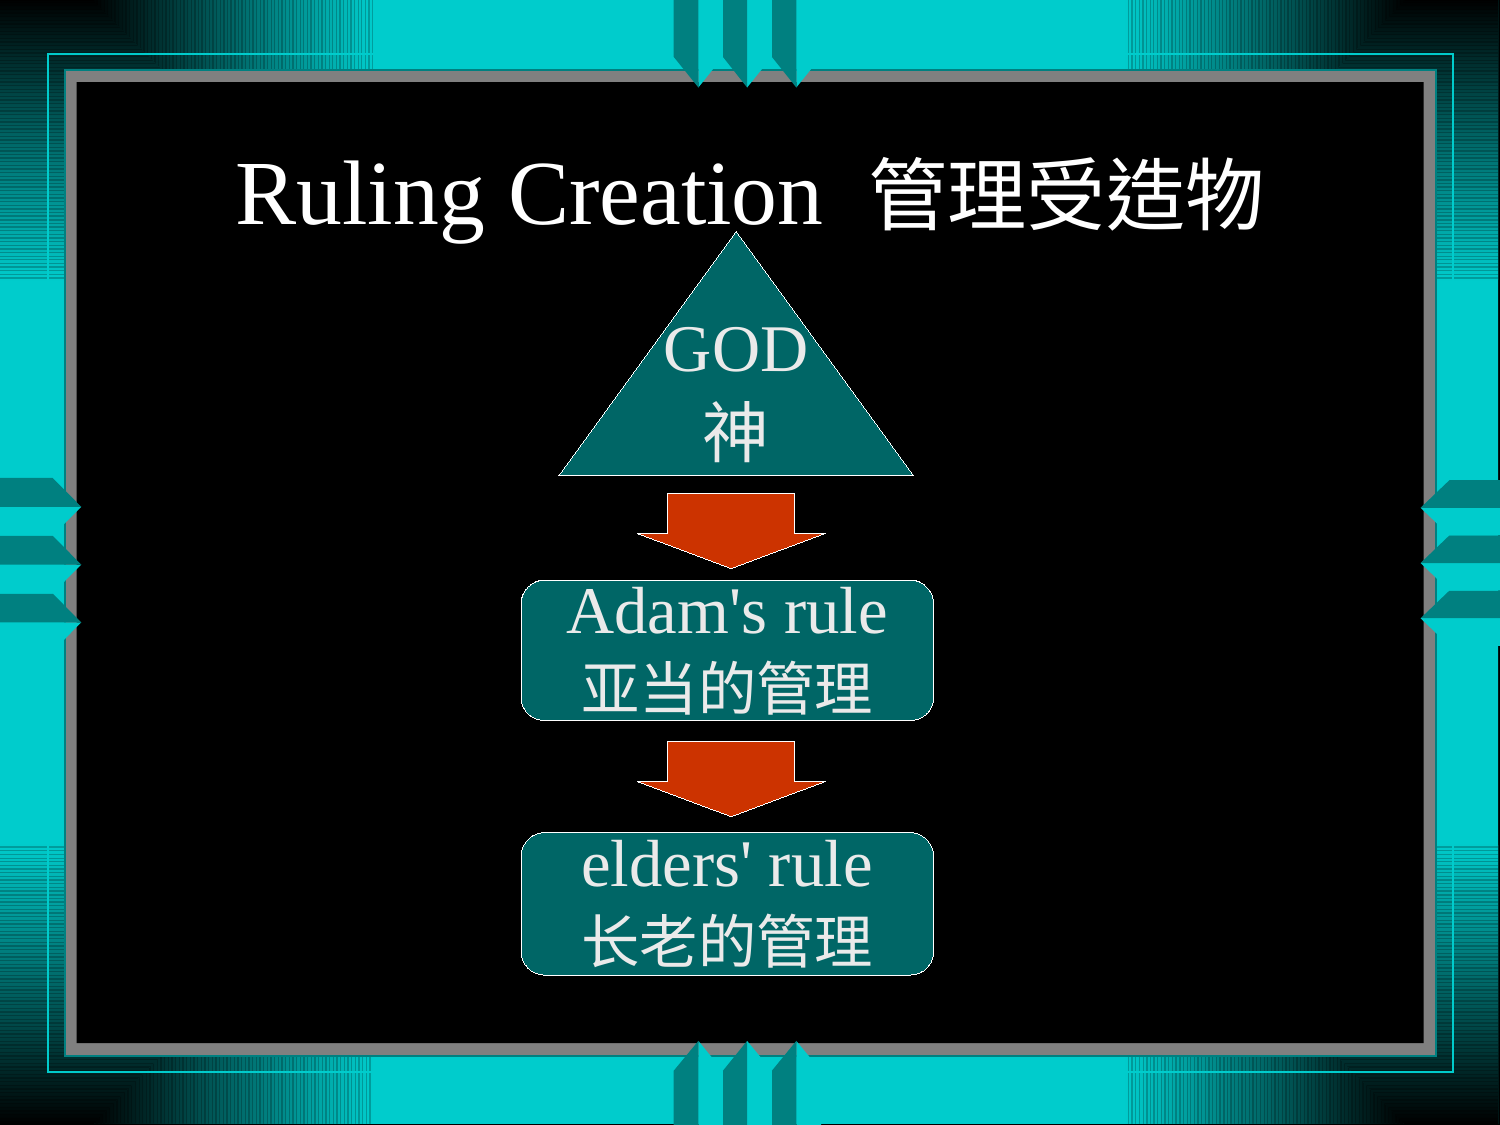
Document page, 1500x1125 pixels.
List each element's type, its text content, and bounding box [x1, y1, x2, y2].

text_box elders' rule 长老的管理 [521, 832, 934, 976]
text_box Adam's rule 亚当的管理 [521, 580, 934, 721]
text_box GOD 神 [558, 231, 914, 476]
text_box [637, 741, 826, 817]
title Ruling Creation 管理受造物 [112, 99, 1388, 288]
text_box [637, 493, 826, 569]
